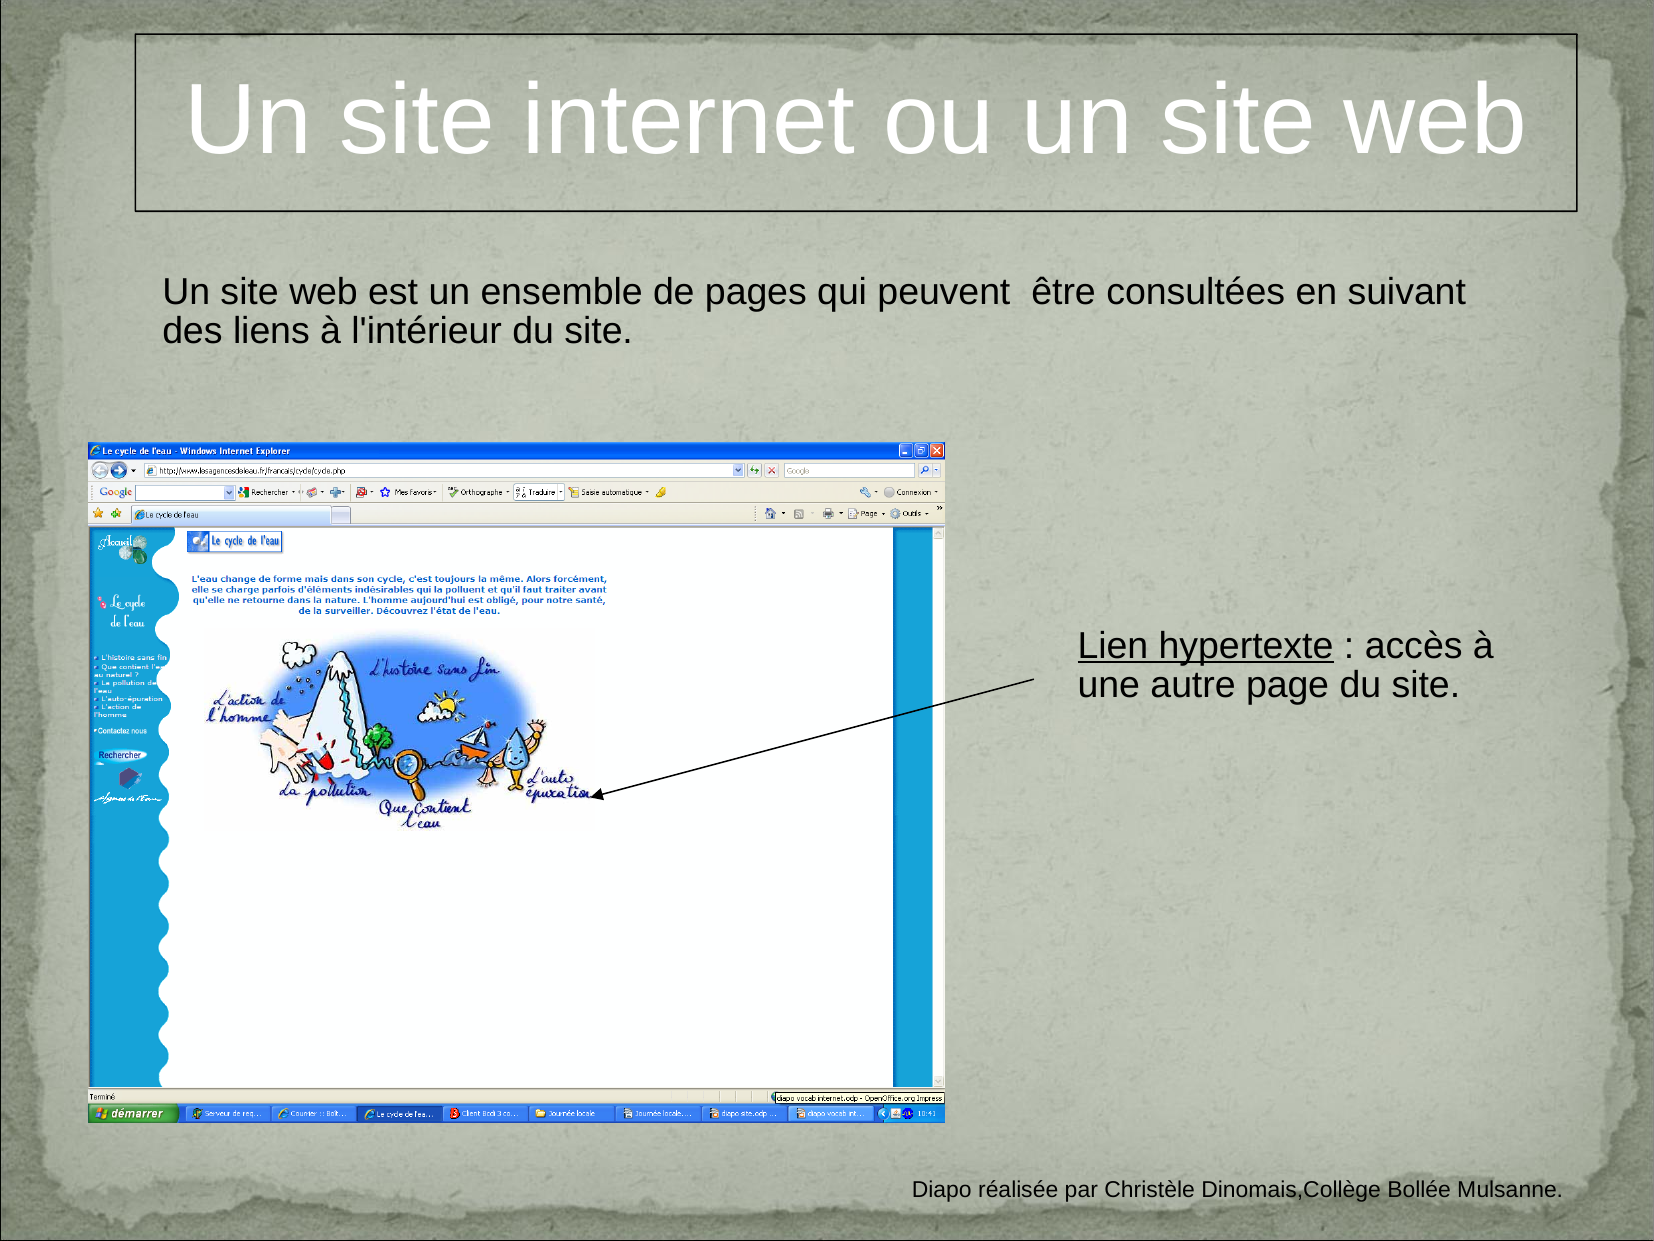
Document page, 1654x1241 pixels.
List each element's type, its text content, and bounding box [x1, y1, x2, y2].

picture [0, 0, 1654, 1241]
text_box Lien hypertexte : accès à une autre page du site. [1062, 620, 1536, 719]
text_box Un site web est un ensemble de pages qui peuvent être consultées en suivant des liens à l'intérieur du site. [147, 265, 1506, 424]
text_box Un site internet ou un site web [135, 34, 1577, 212]
text_box Diapo réalisée par Christèle Dinomais,Collège Bollée Mulsanne. [897, 1170, 1612, 1207]
